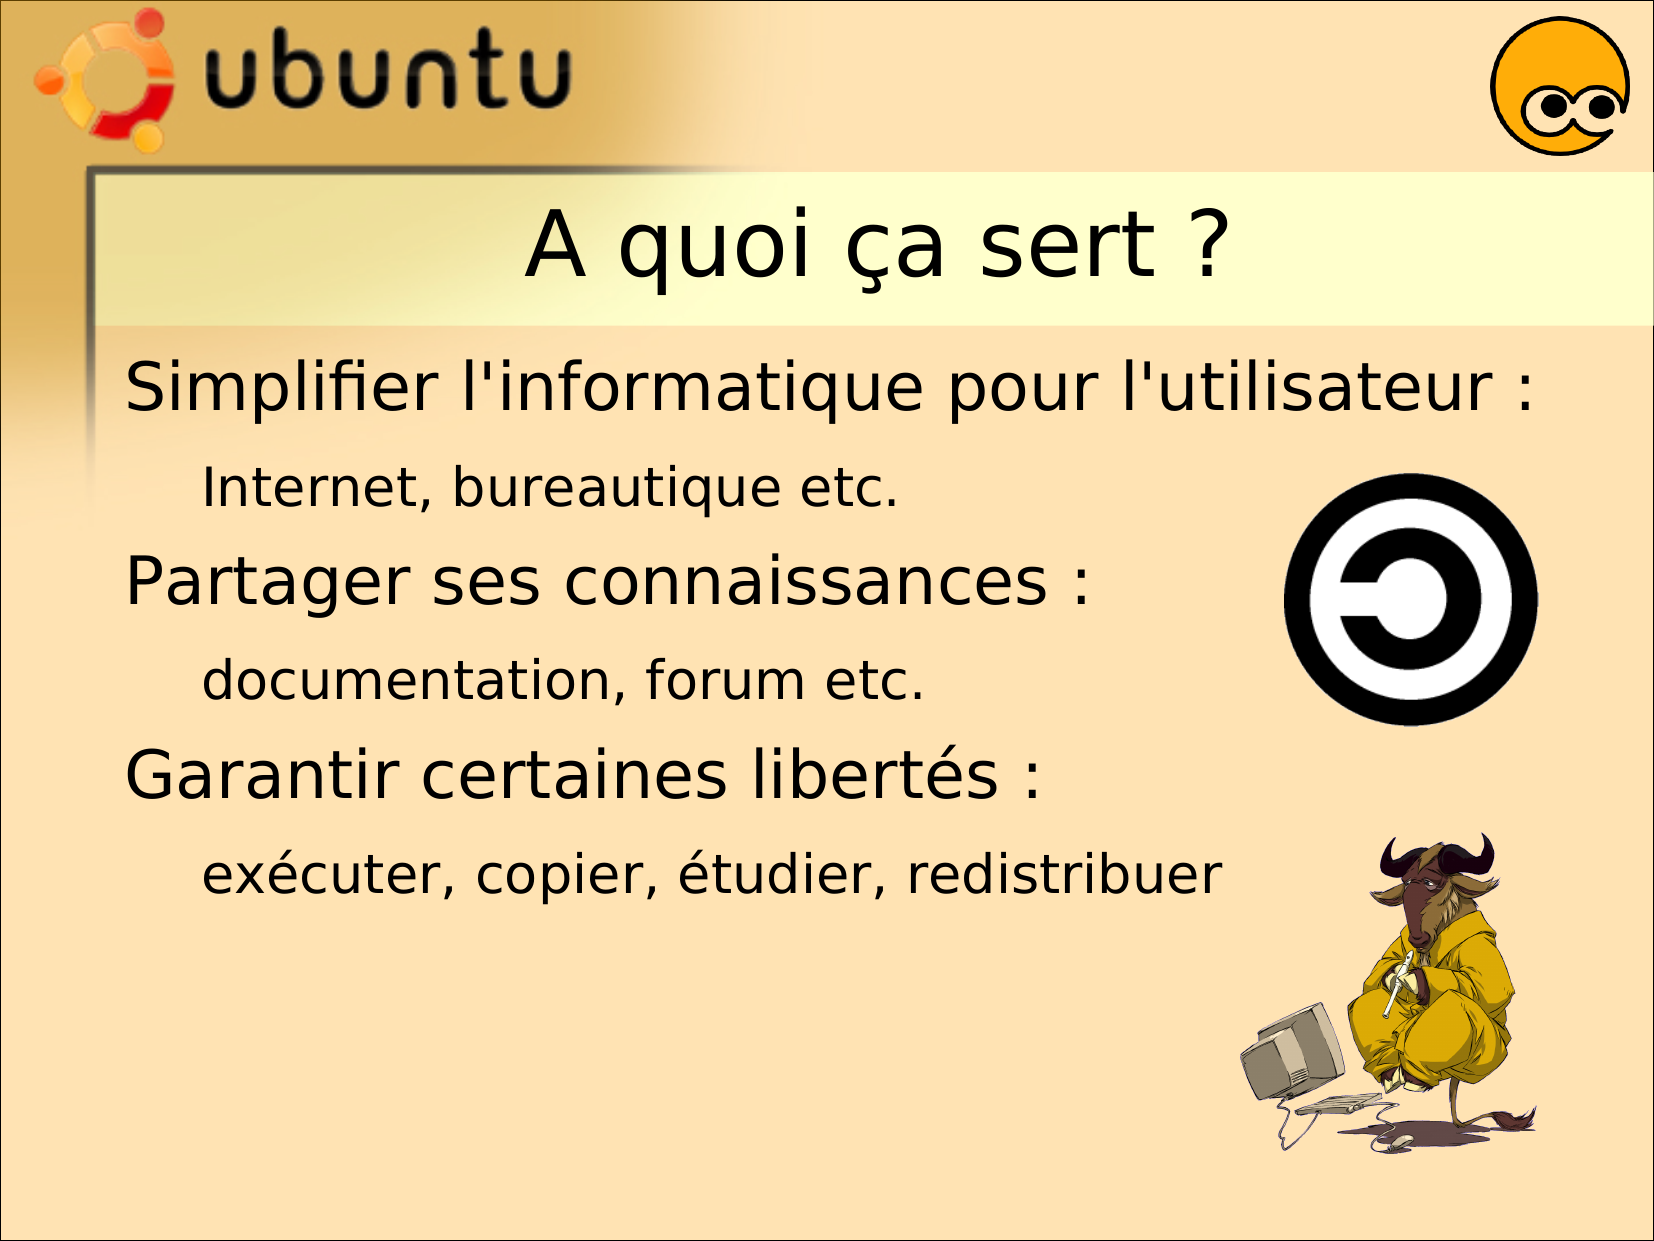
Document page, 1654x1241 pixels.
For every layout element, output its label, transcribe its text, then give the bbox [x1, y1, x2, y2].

title A quoi ça sert ? [172, 184, 1589, 305]
picture [1207, 1118, 1560, 1162]
list Simplifier l'informatique pour l'utilisateur : Internet, bureautique etc. Partager ses connaissances : documentation, forum etc. Garantir certaines libertés : exécuter, copier, étudier, redistribuer [106, 348, 1595, 1118]
picture [1284, 473, 1539, 727]
picture [1490, 16, 1630, 156]
picture [0, 0, 1256, 552]
